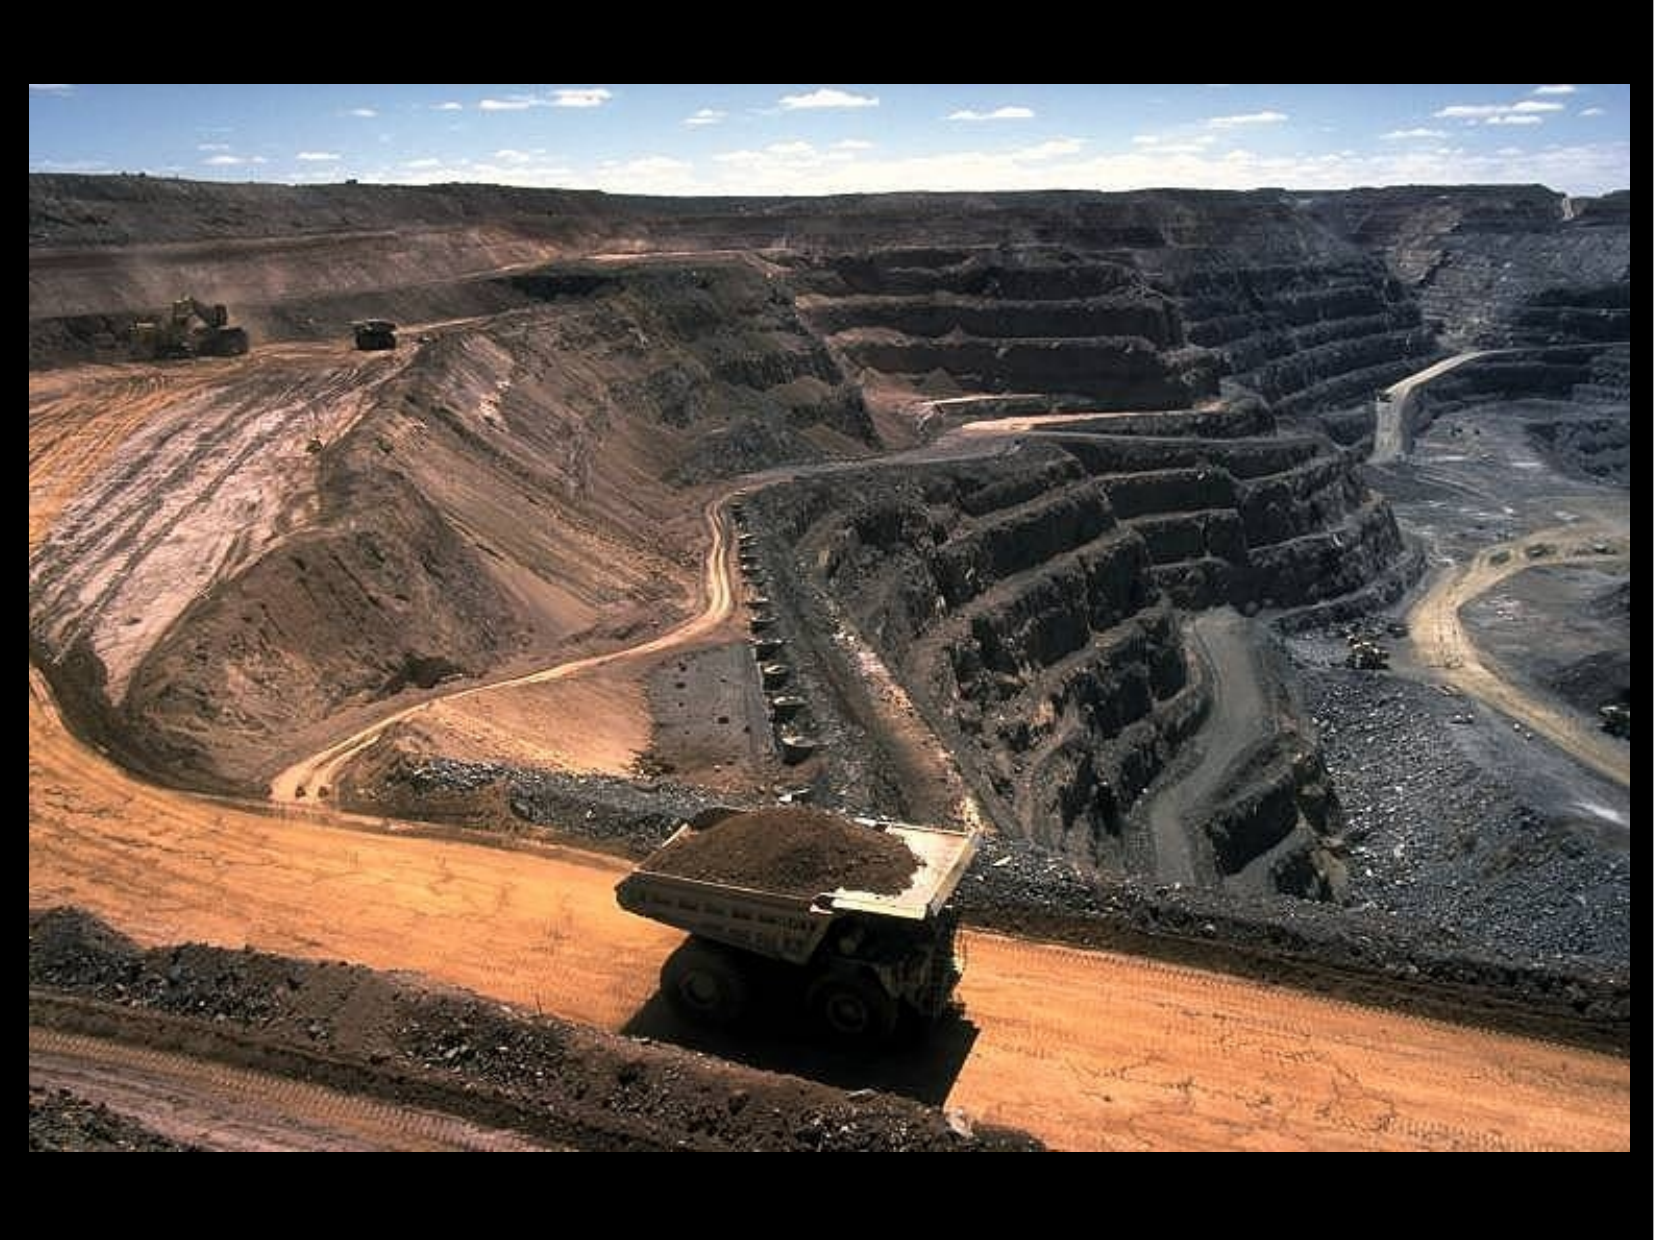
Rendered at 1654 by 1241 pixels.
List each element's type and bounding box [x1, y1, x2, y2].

picture [29, 84, 1630, 1152]
